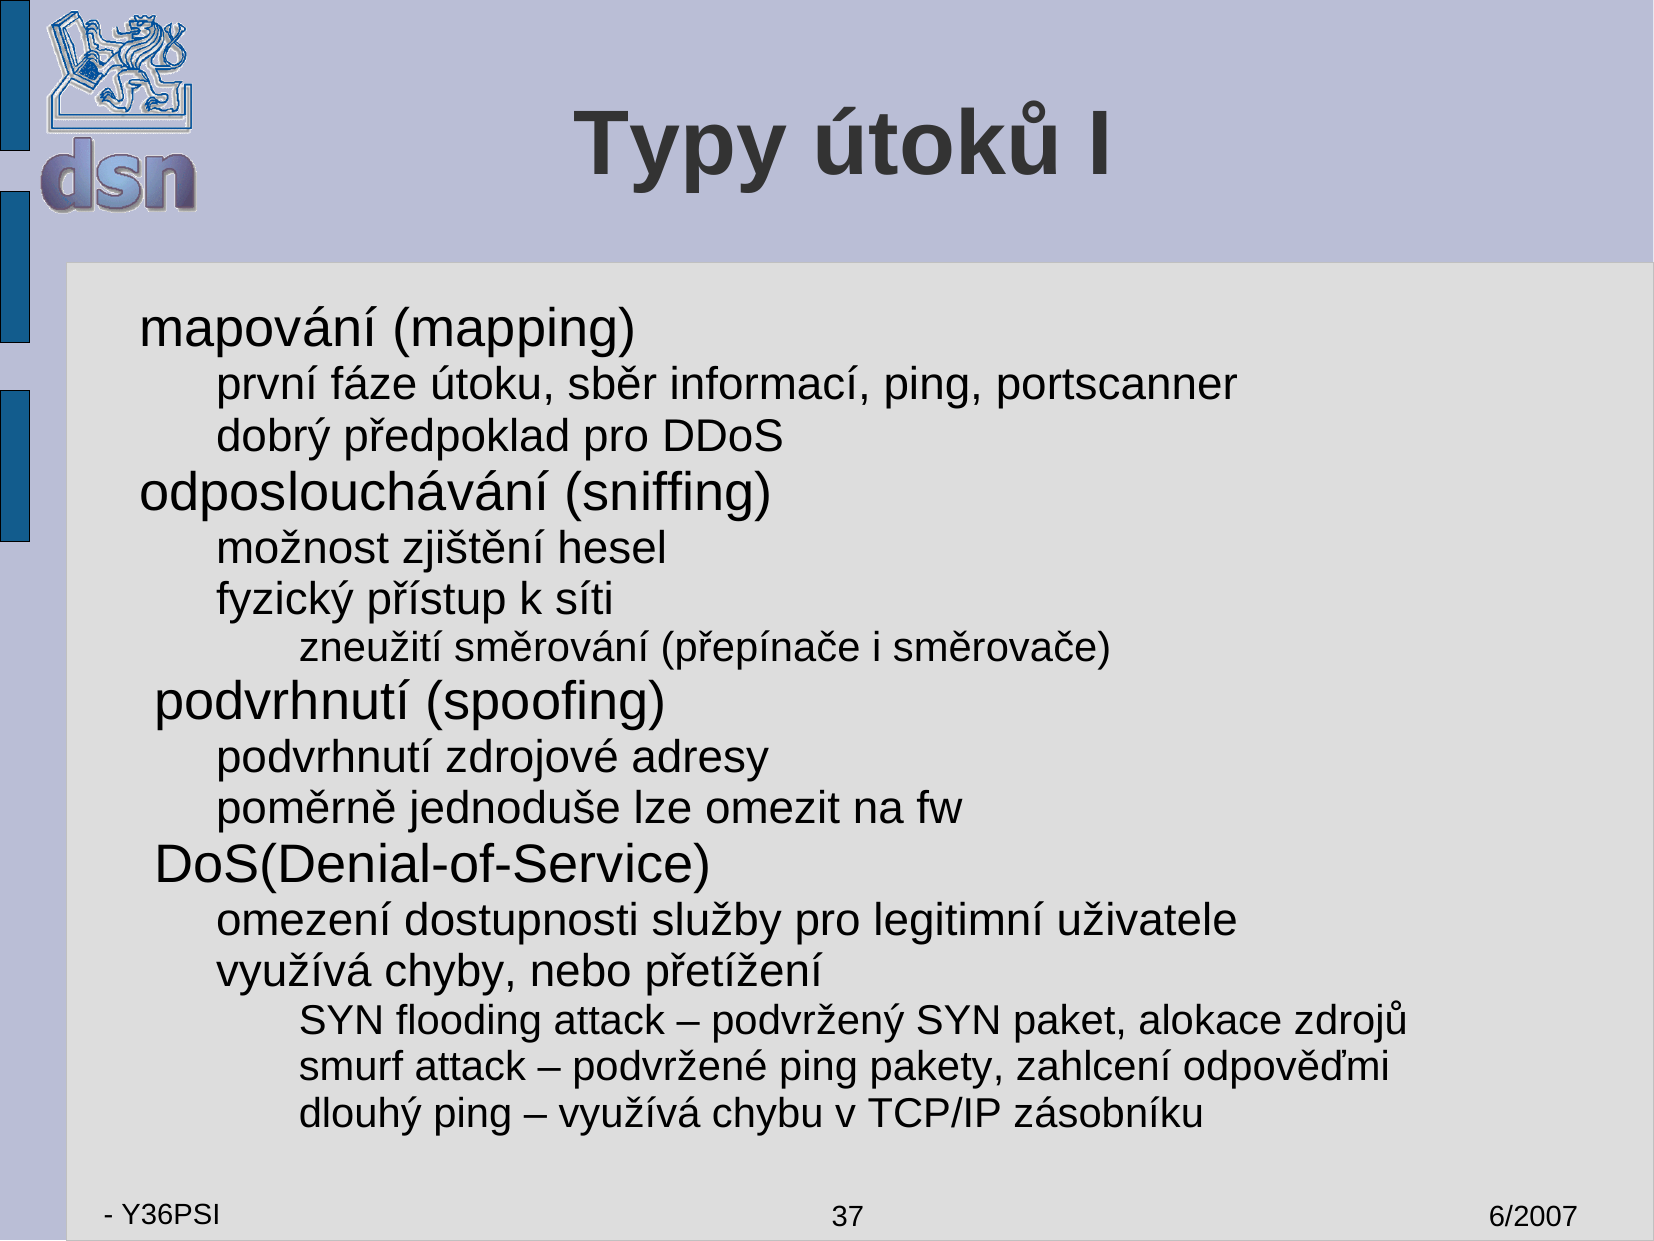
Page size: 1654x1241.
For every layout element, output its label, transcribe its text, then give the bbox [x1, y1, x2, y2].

title Typy útoků I [210, 39, 1478, 247]
list mapování (mapping) první fáze útoku, sběr informací, ping, portscanner dobrý předpoklad pro DDoS odposlouchávání (sniffing) možnost zjištění hesel fyzický přístup k síti zneužití směrování (přepínače i směrovače) podvrhnutí (spoofing) podvrhnutí zdrojové adresy poměrně jednoduše lze omezit na fw DoS(Denial-of-Service) omezení dostupnosti služby pro legitimní uživatele využívá chyby, nebo přetížení SYN flooding attack – podvržený SYN paket, alokace zdrojů smurf attack – podvržené ping pakety, zahlcení odpověďmi dlouhý ping – využívá chybu v TCP/IP zásobníku [121, 297, 1534, 1136]
picture [10, 10, 223, 230]
